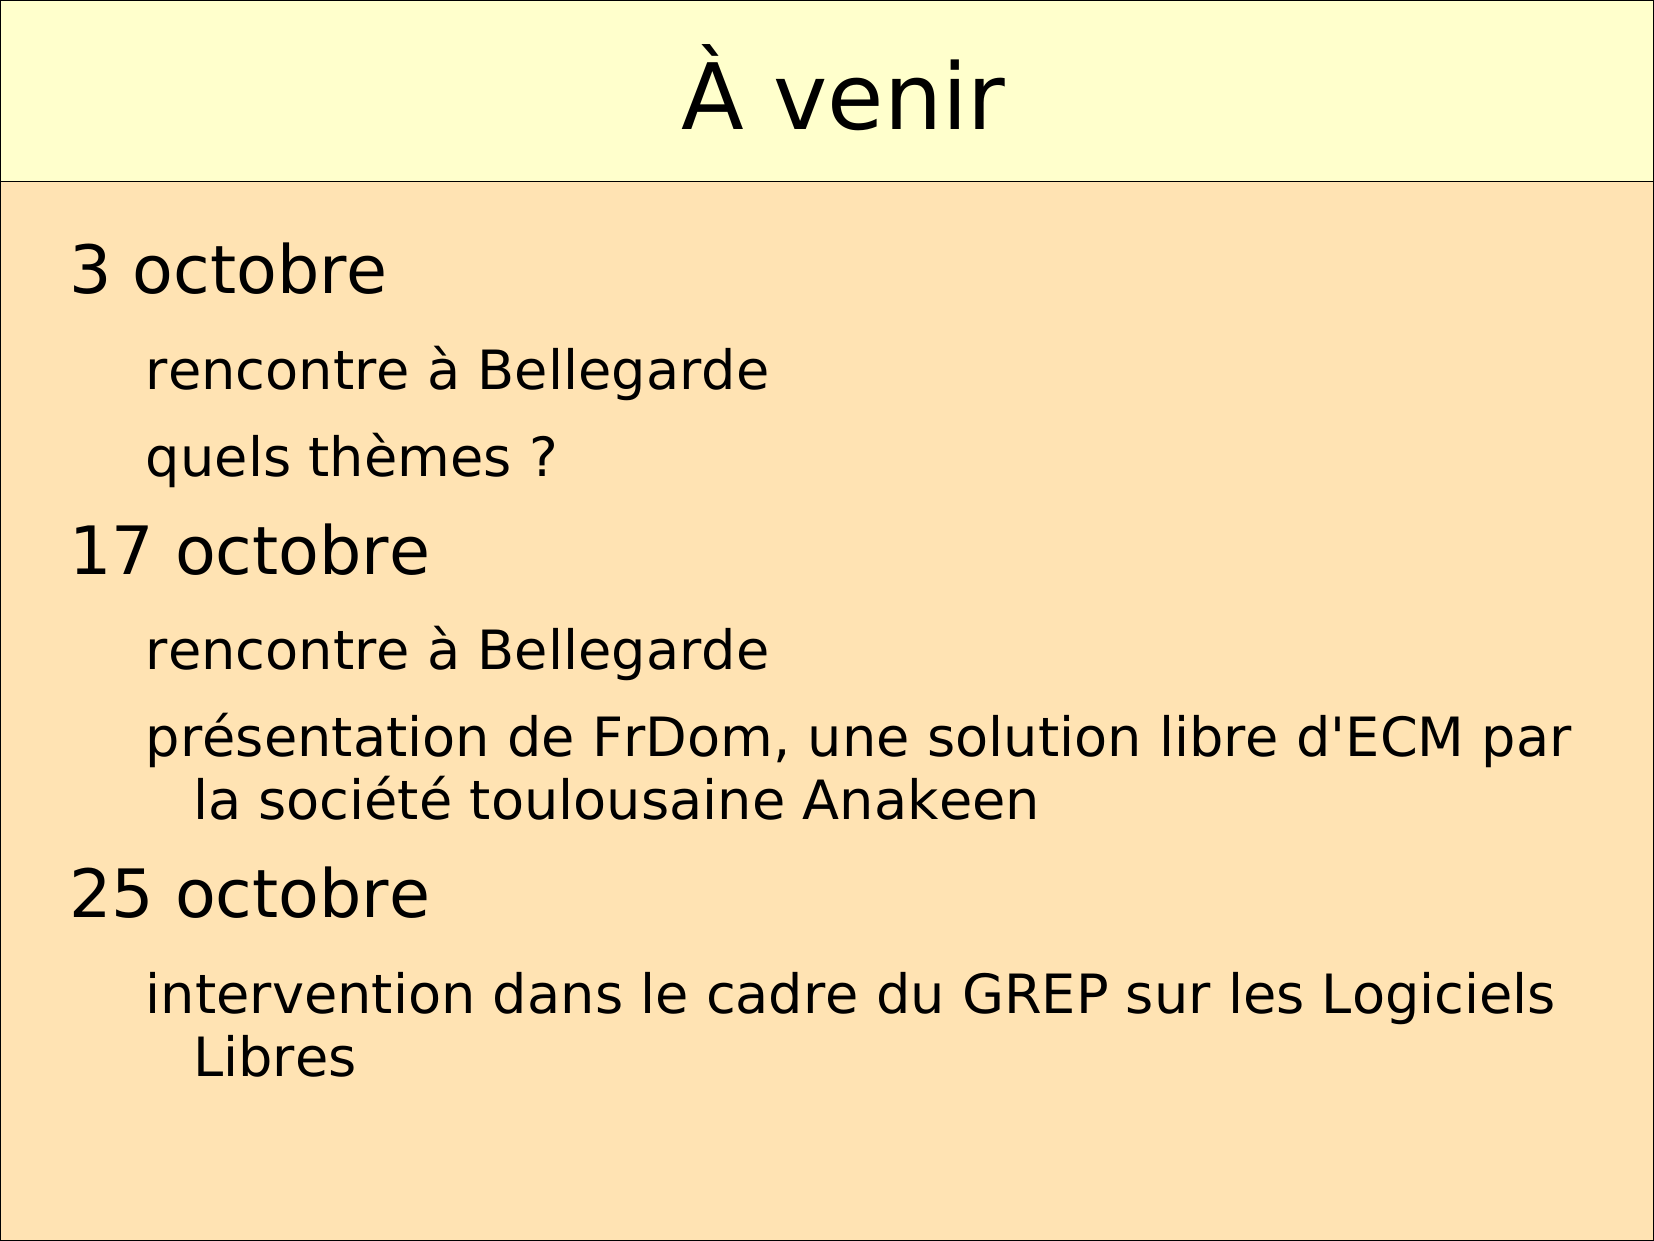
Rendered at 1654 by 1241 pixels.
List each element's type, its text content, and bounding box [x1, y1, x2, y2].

title À venir [135, 43, 1552, 151]
list 3 octobre rencontre à Bellegarde quels thèmes ? 17 octobre rencontre à Bellegarde présentation de FrDom, une solution libre d'ECM par la société toulousaine Anakeen 25 octobre intervention dans le cadre du GREP sur les Logiciels Libres [51, 231, 1605, 1182]
